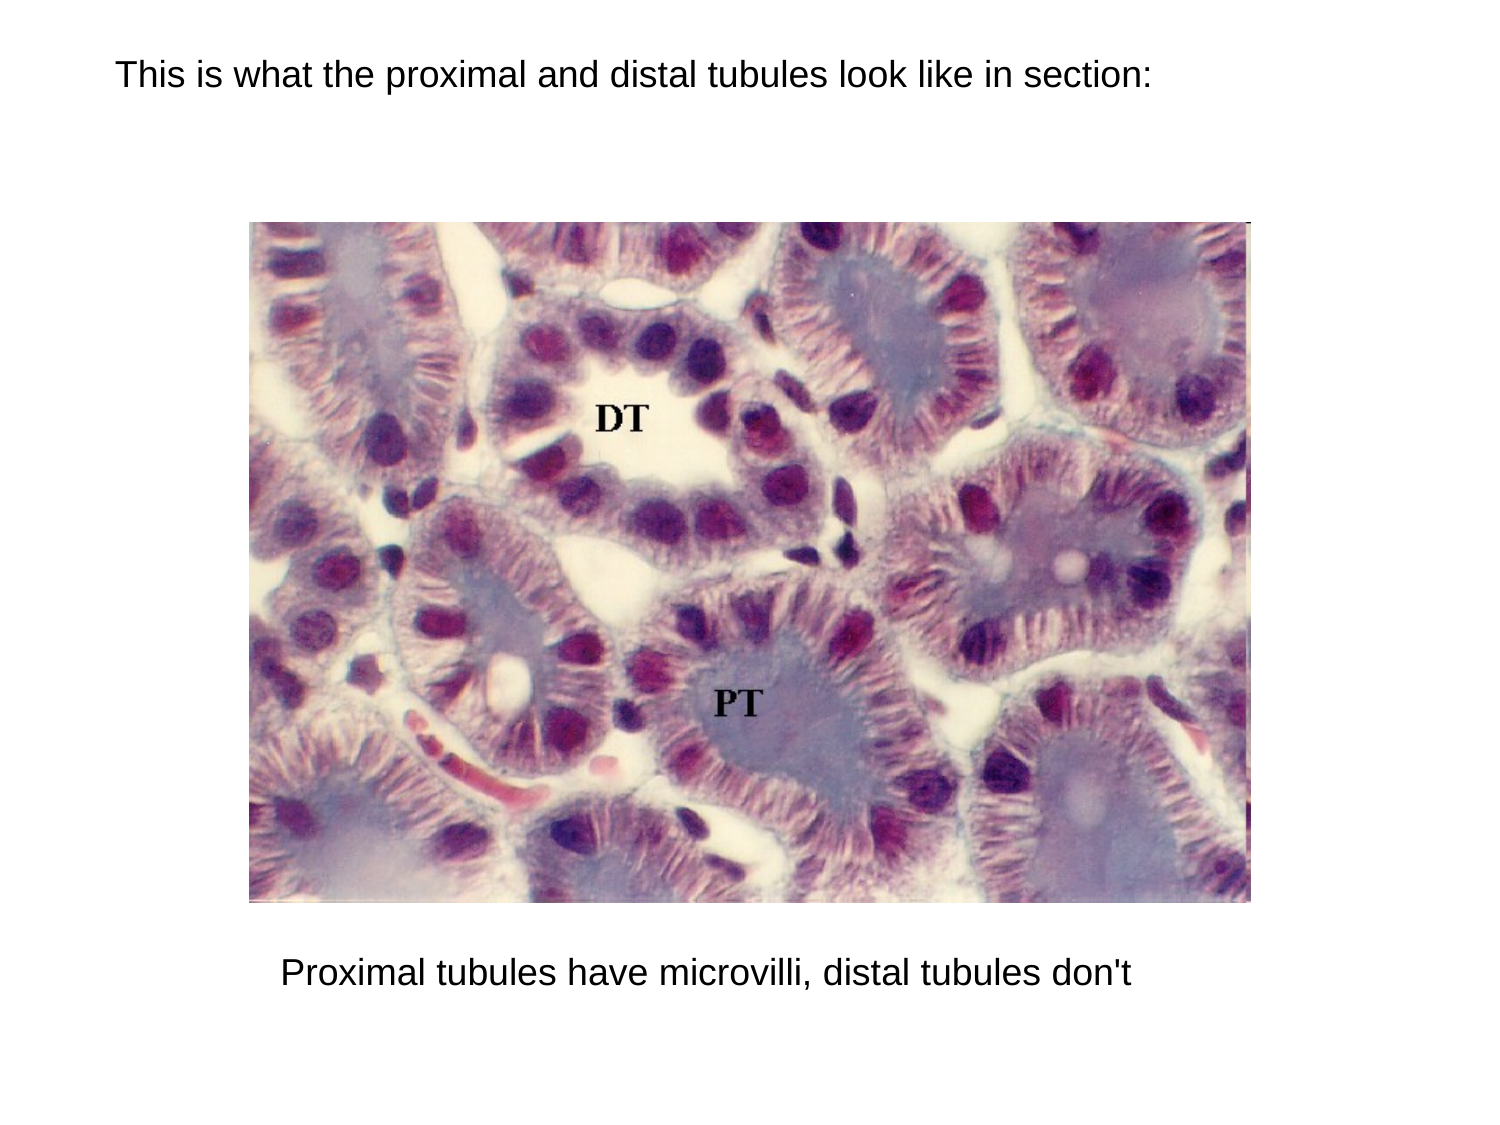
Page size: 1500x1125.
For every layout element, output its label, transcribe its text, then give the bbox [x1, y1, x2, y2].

picture [249, 222, 1251, 903]
text_box This is what the proximal and distal tubules look like in section: [100, 42, 1258, 104]
text_box Proximal tubules have microvilli, distal tubules don't [265, 940, 1258, 1002]
